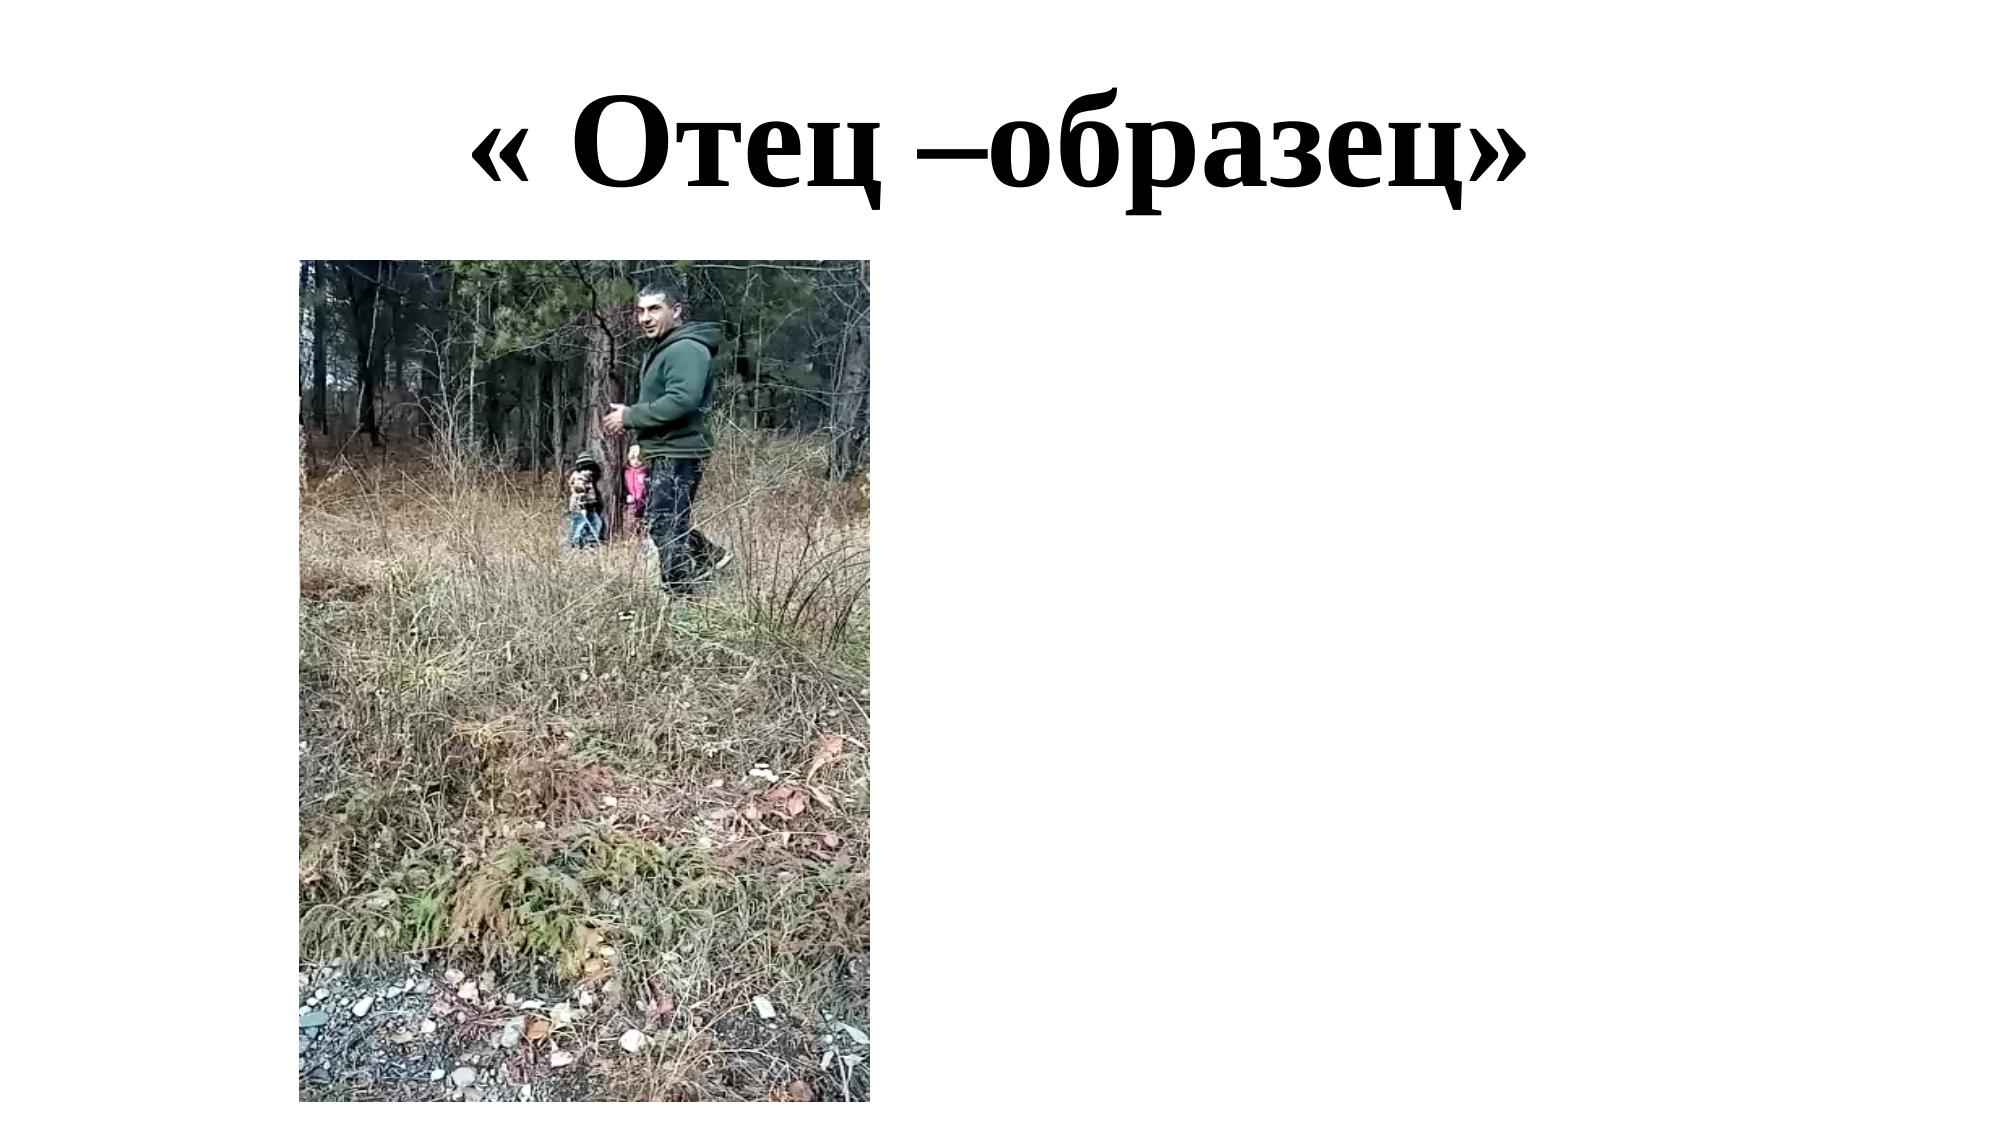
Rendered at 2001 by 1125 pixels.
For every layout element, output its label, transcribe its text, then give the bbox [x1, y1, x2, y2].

picture [299, 260, 870, 1102]
title « Отец –образец» [137, 59, 1863, 278]
